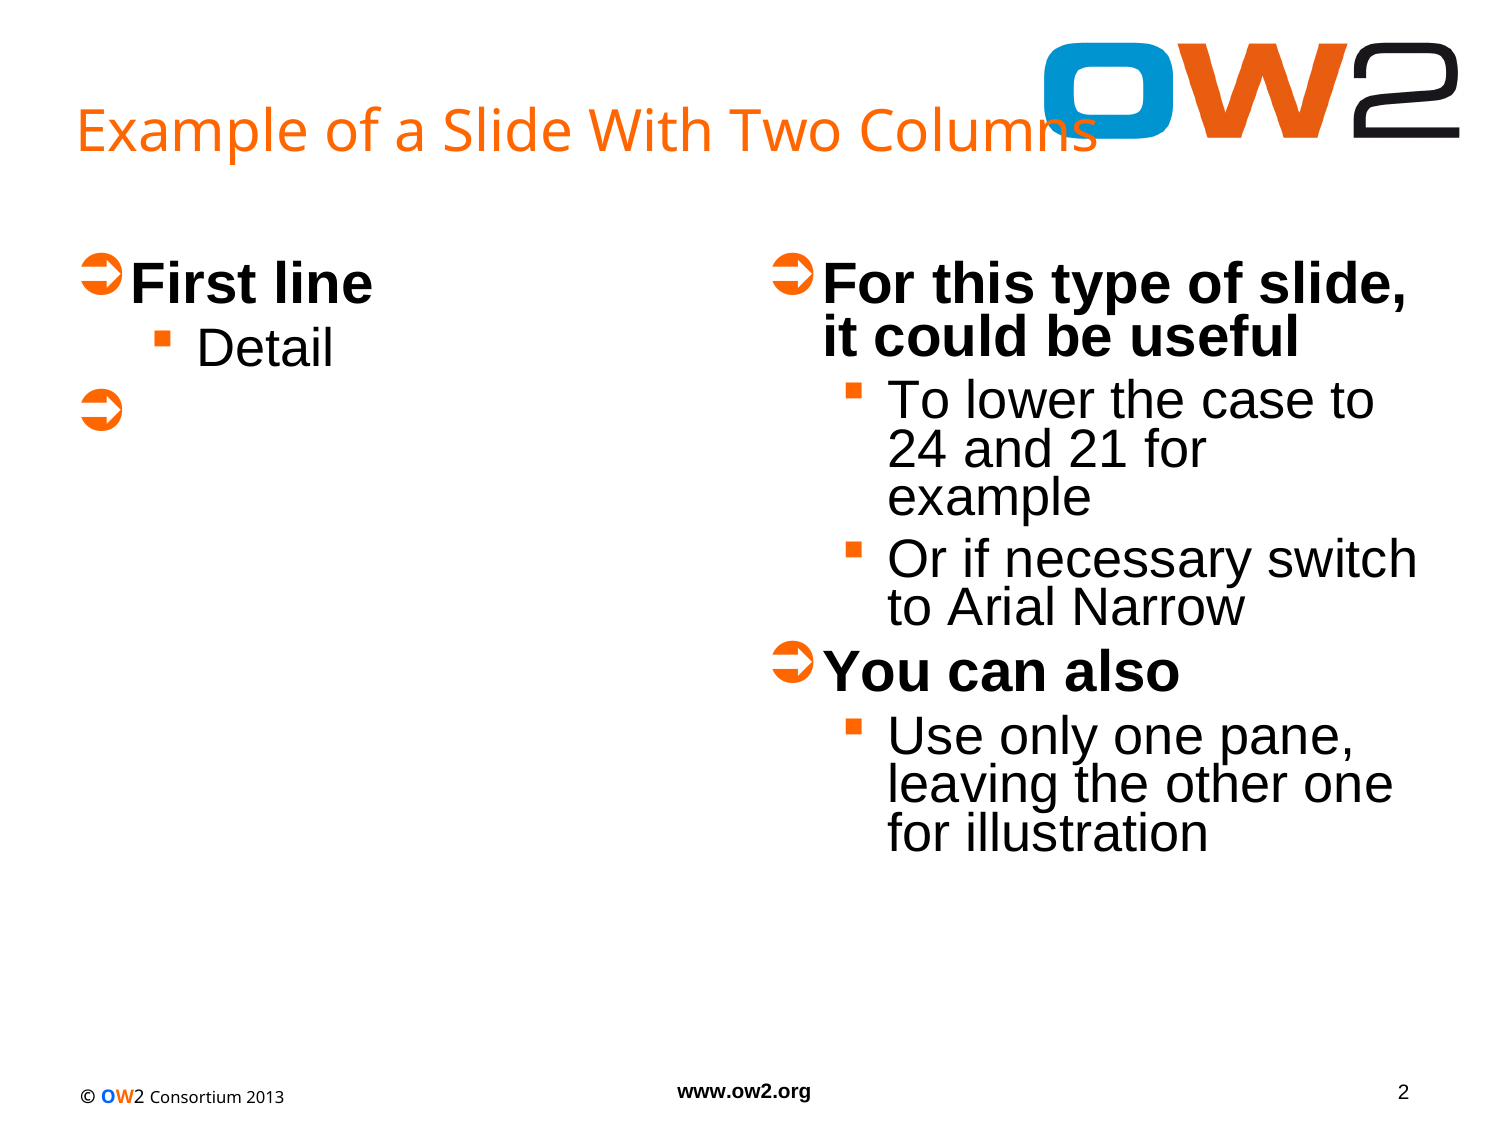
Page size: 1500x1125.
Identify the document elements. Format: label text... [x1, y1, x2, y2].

title Example of a Slide With Two Columns [75, 51, 1175, 208]
list First line Detail [74, 262, 734, 1005]
list For this type of slide, it could be useful To lower the case to 24 and 21 for example Or if necessary switch to Arial Narrow You can also Use only one pane, leaving the other one for illustration [766, 262, 1425, 1005]
picture [1026, 33, 1477, 148]
